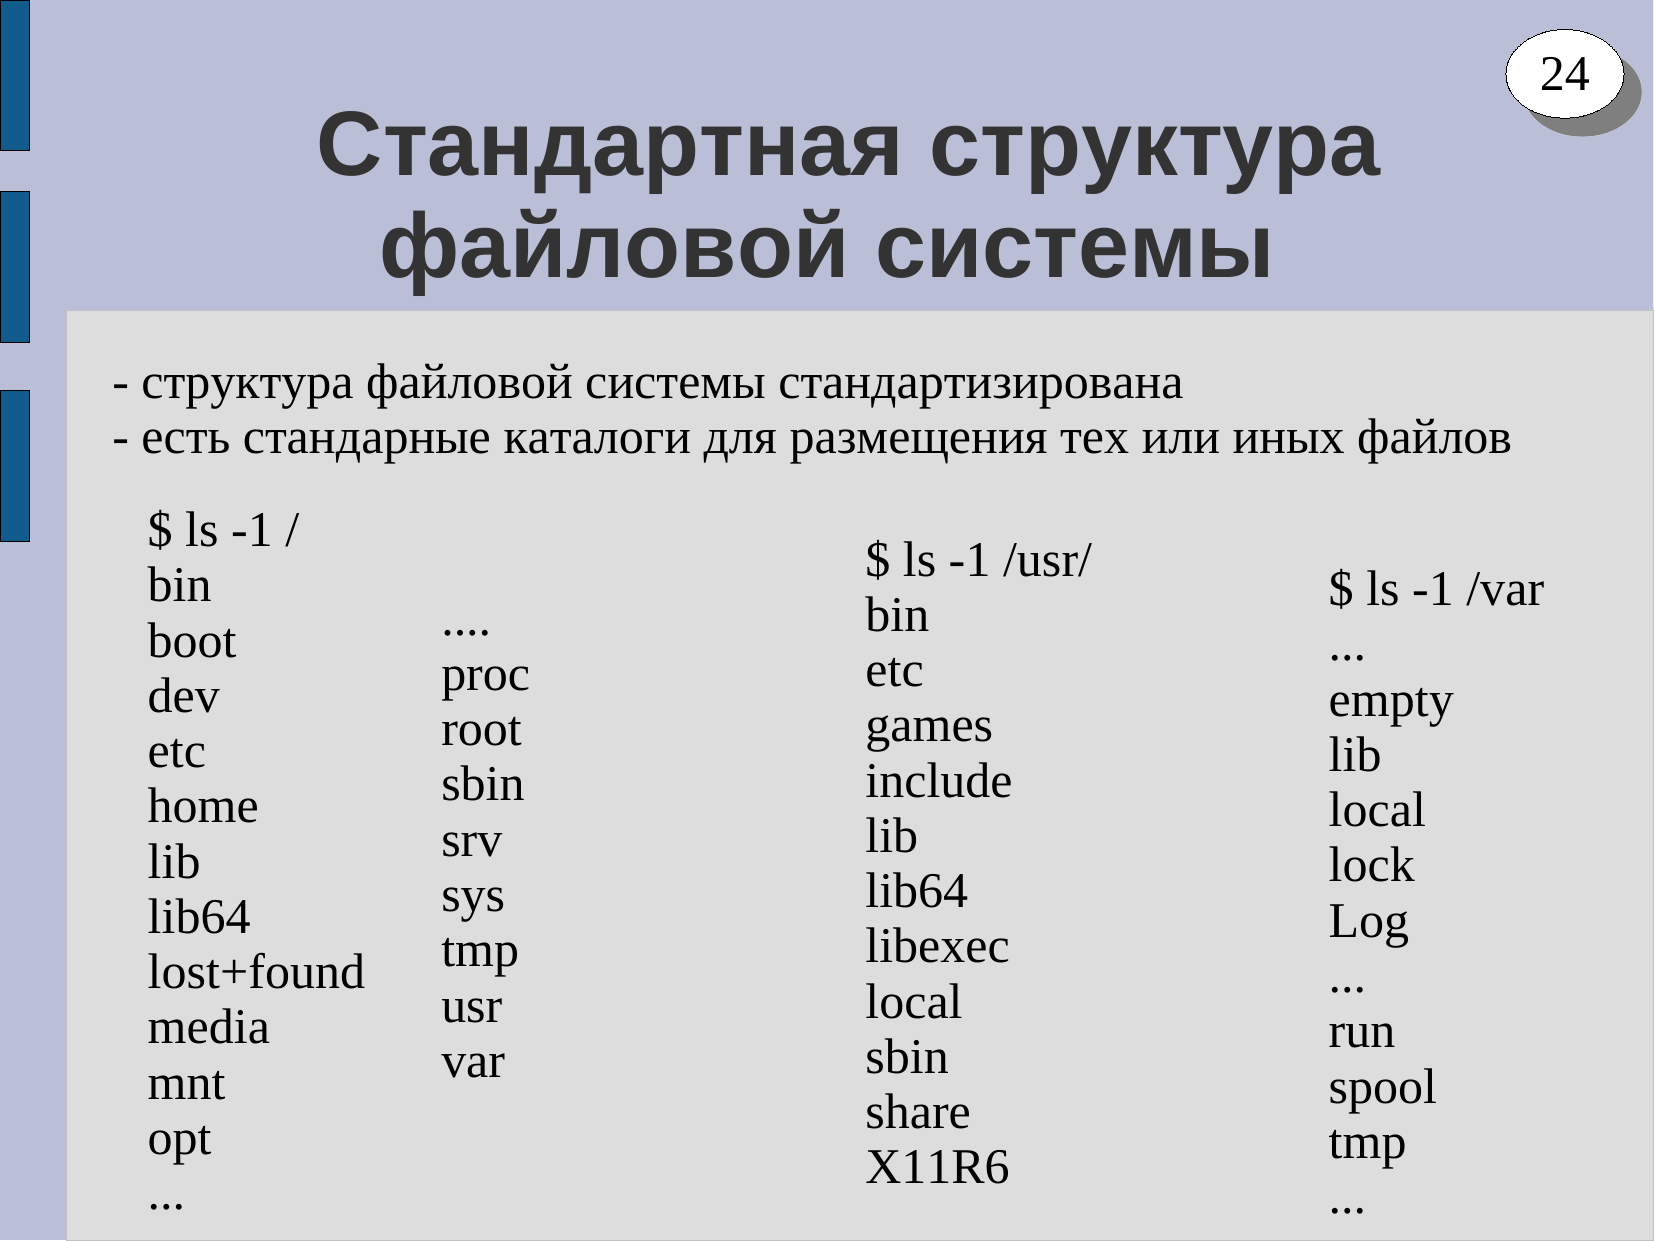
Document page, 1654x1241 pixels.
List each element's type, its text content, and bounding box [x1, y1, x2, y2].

title Cтандартная структура файловой системы [121, 87, 1534, 302]
text_box .... proc root sbin srv sys tmp usr var [441, 590, 650, 1241]
text_box $ ls -1 /usr/ bin etc games include lib lib64 libexec local sbin share X11R6 [865, 531, 1093, 1195]
text_box 24 [1505, 29, 1625, 119]
text_box - структура файловой системы стандартизирована - есть стандарные каталоги для размещения тех или иных файлов [112, 353, 1513, 465]
text_box $ ls -1 /var ... empty lib local lock Log ... run spool tmp ... [1328, 561, 1545, 1225]
text_box $ ls -1 / bin boot dev etc home lib lib64 lost+found media mnt opt ... [147, 501, 384, 1241]
